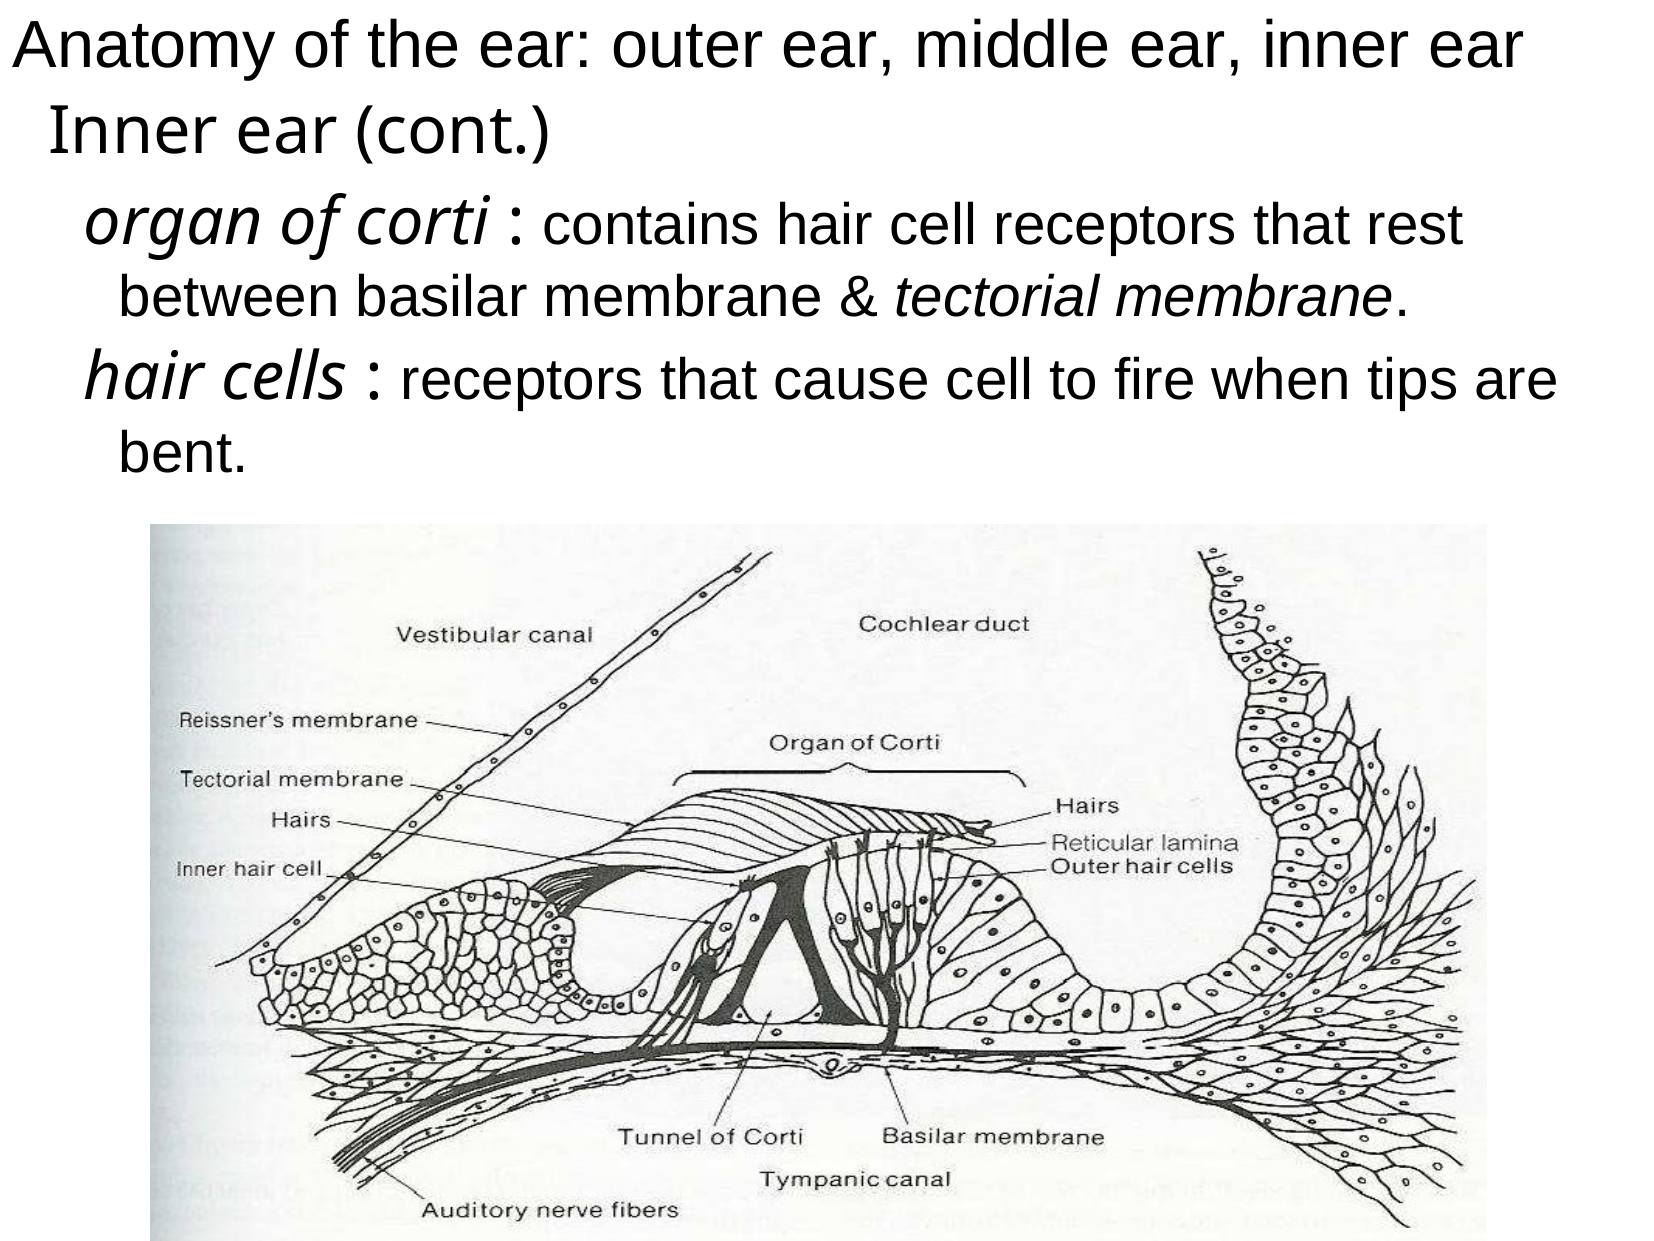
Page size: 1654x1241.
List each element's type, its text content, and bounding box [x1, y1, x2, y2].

picture [150, 524, 1487, 1241]
text_box Anatomy of the ear: outer ear, middle ear, inner ear Inner ear (cont.) organ of corti : contains hair cell receptors that rest between basilar membrane & tectorial membrane. hair cells : receptors that cause cell to fire when tips are bent. [0, 0, 1651, 527]
